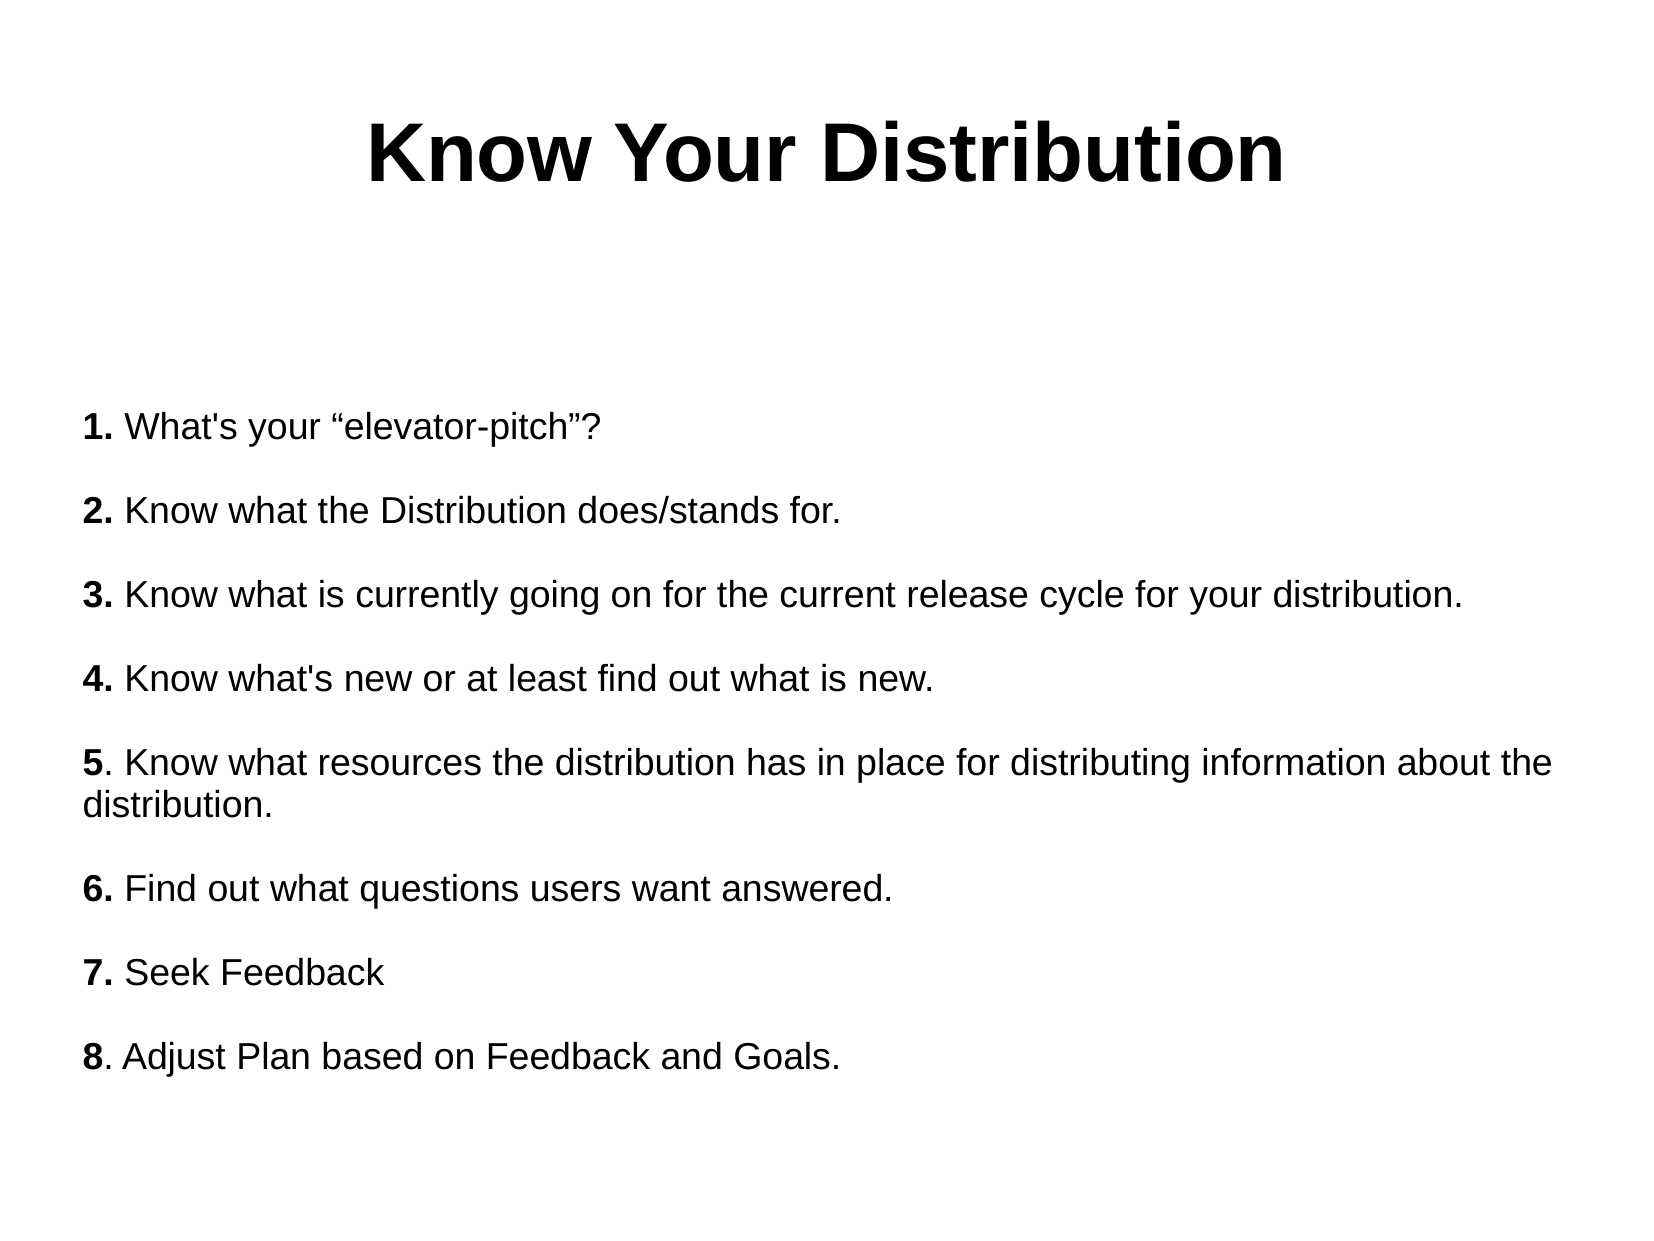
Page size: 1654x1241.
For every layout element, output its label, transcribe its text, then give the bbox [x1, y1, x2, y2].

subtitle 1. What's your “elevator-pitch”? 2. Know what the Distribution does/stands for. 3. Know what is currently going on for the current release cycle for your distribution. 4. Know what's new or at least find out what is new. 5. Know what resources the distribution has in place for distributing information about the distribution. 6. Find out what questions users want answered. 7. Seek Feedback 8. Adjust Plan based on Feedback and Goals. [82, 290, 1571, 1109]
title Know Your Distribution [82, 56, 1571, 250]
